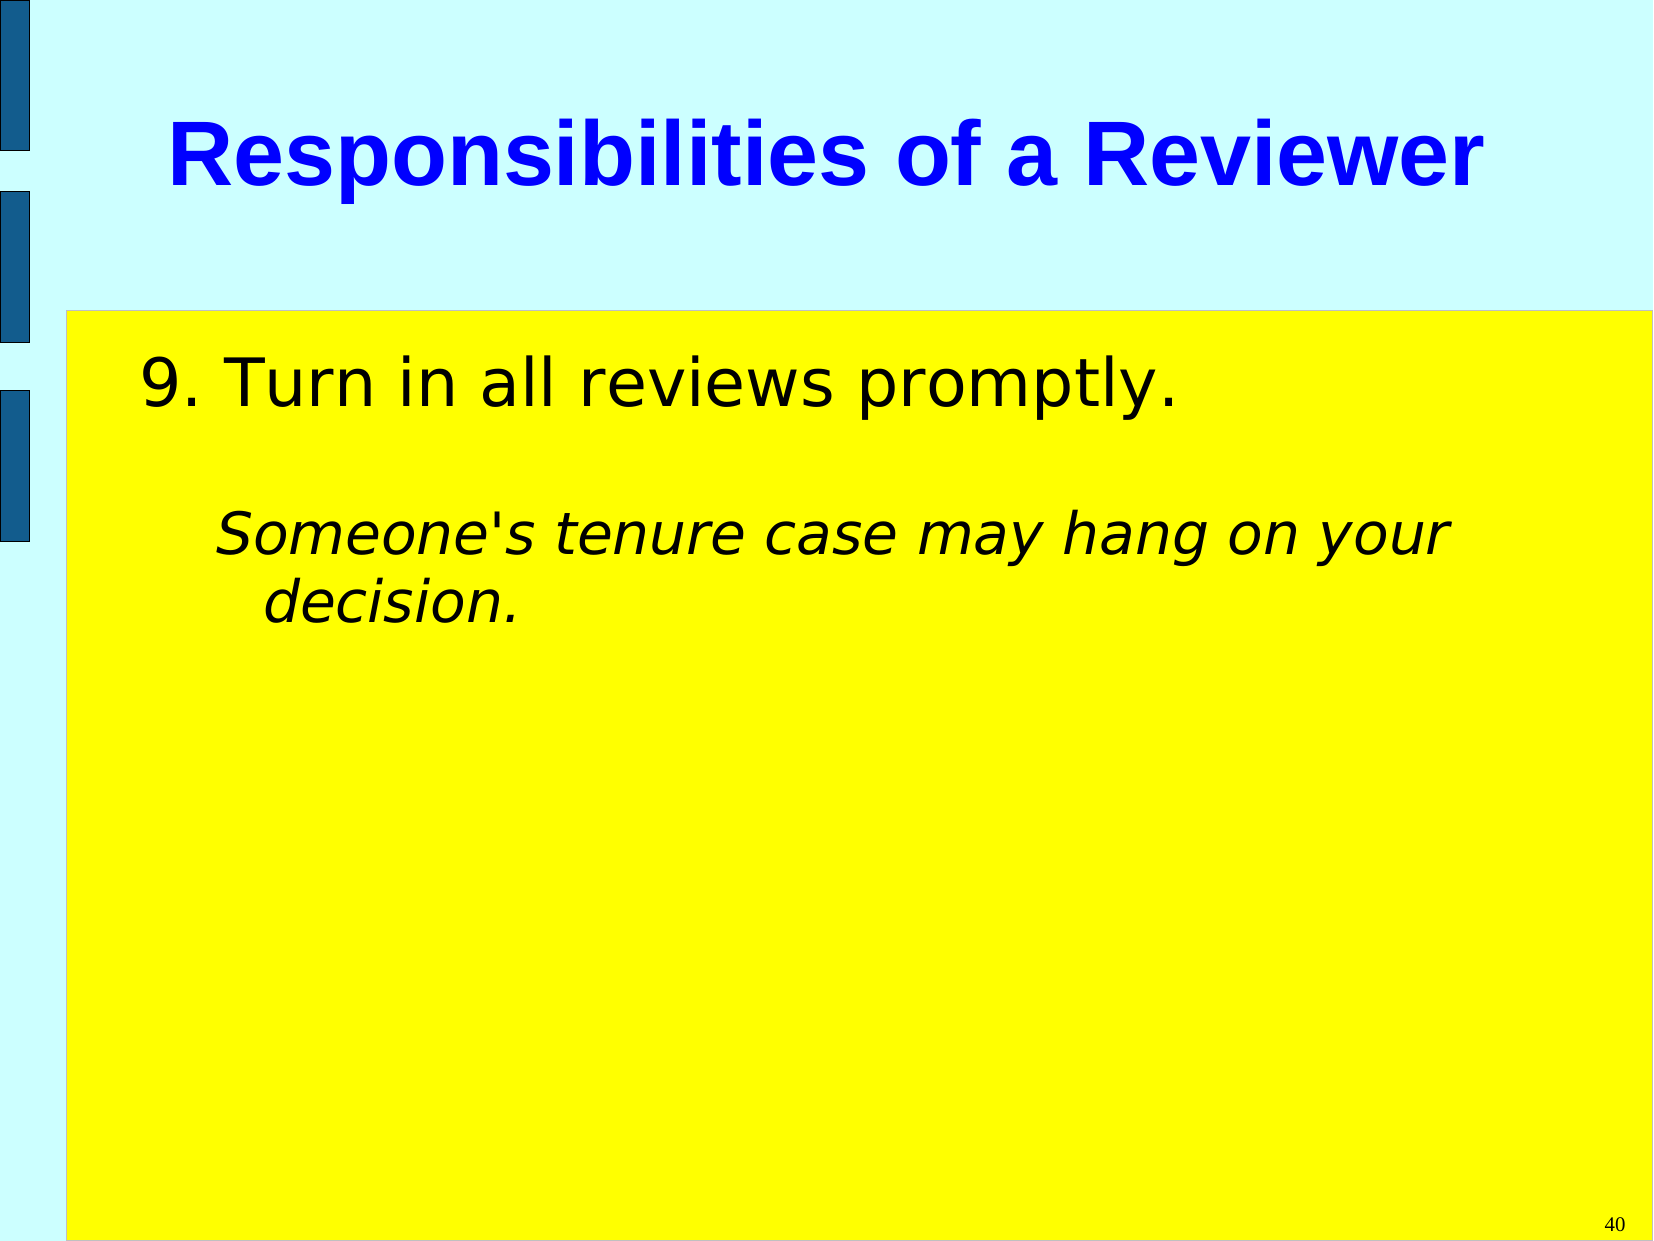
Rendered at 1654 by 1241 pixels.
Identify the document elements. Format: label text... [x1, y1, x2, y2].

list 9. Turn in all reviews promptly. Someone's tenure case may hang on your decision. [121, 344, 1534, 1127]
title Responsibilities of a Reviewer [121, 49, 1534, 258]
